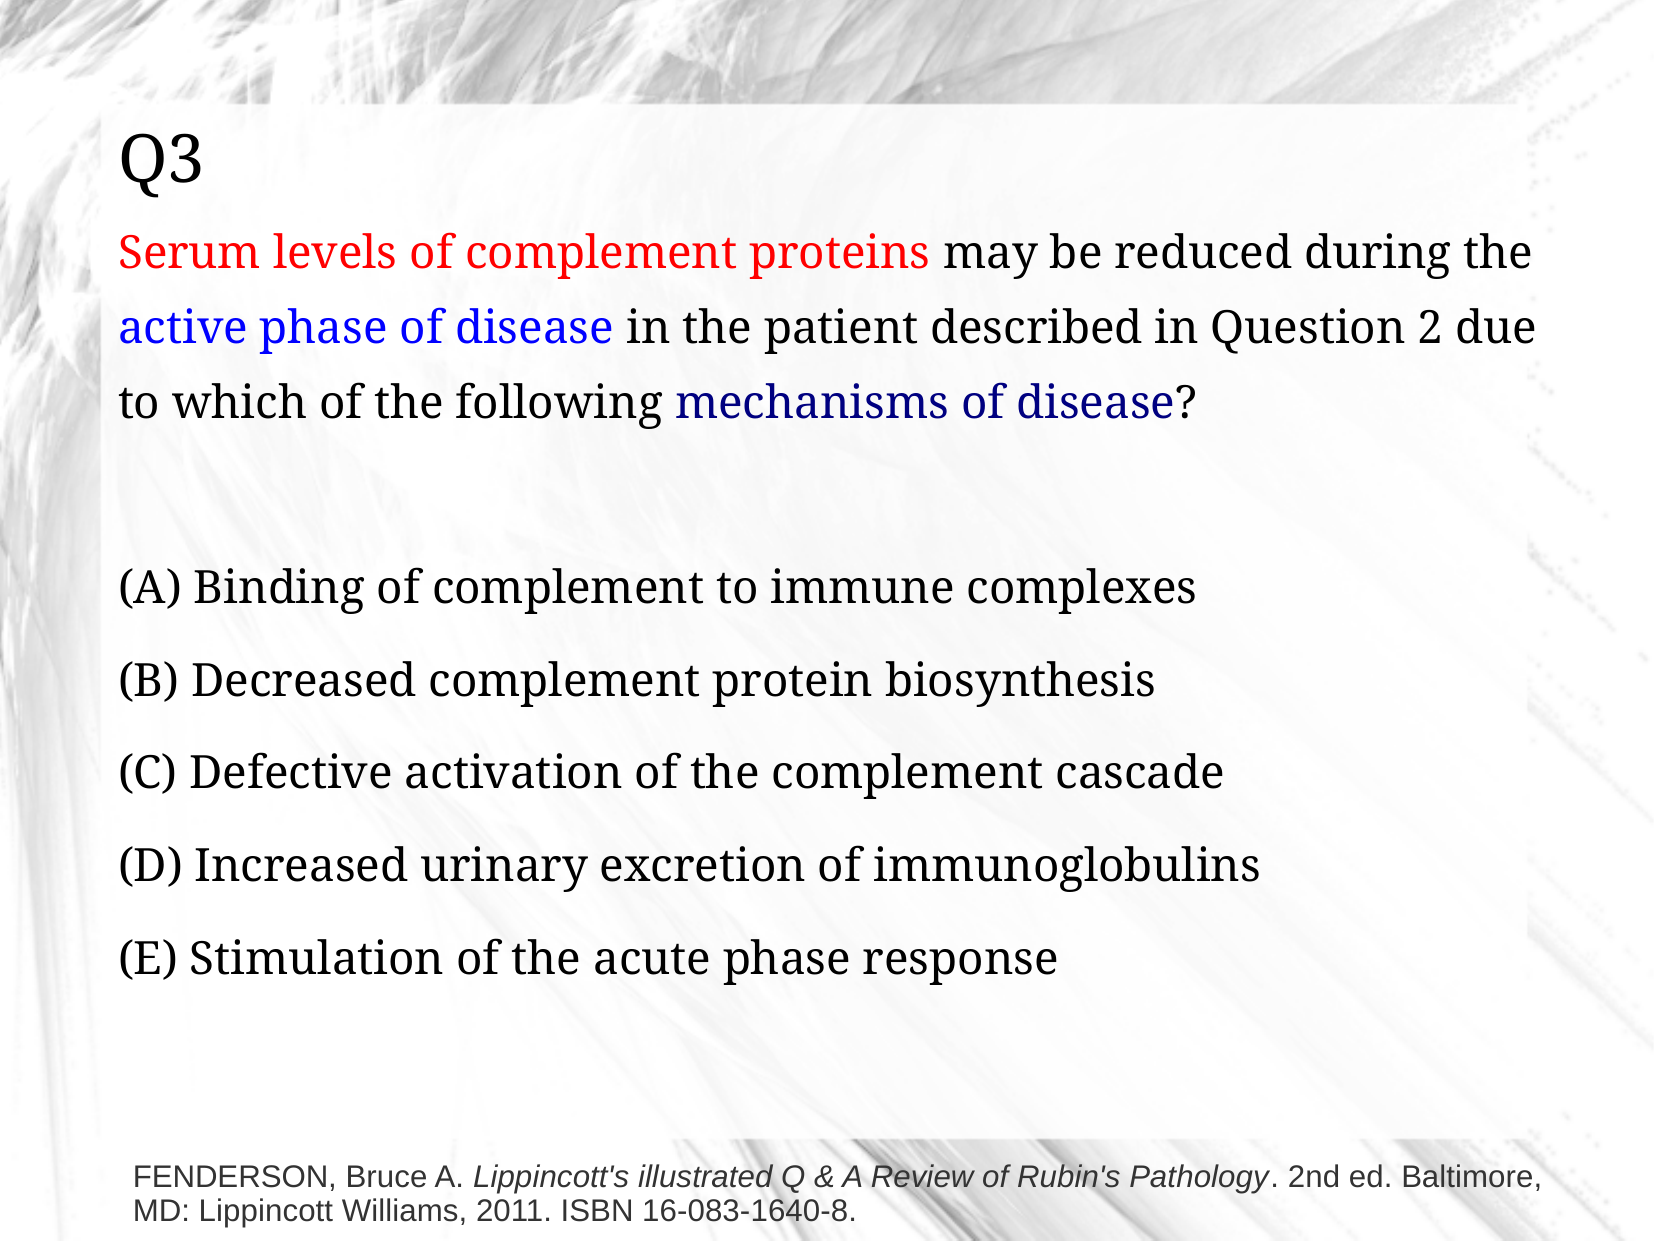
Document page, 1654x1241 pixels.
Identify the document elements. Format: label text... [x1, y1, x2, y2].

list Serum levels of complement proteins may be reduced during the active phase of disease in the patient described in Question 2 due to which of the following mechanisms of disease? (A) Binding of complement to immune complexes (B) Decreased complement protein biosynthesis (C) Defective activation of the complement cascade (D) Increased urinary excretion of immunoglobulins (E) Stimulation of the acute phase response [118, 206, 1565, 1139]
title Q3 [118, 107, 1506, 206]
picture [0, 0, 1654, 1241]
text_box FENDERSON, Bruce A. Lippincott's illustrated Q & A Review of Rubin's Pathology. 2nd ed. Baltimore, MD: Lippincott Williams, 2011. ISBN 16-083-1640-8. [118, 1151, 1565, 1236]
